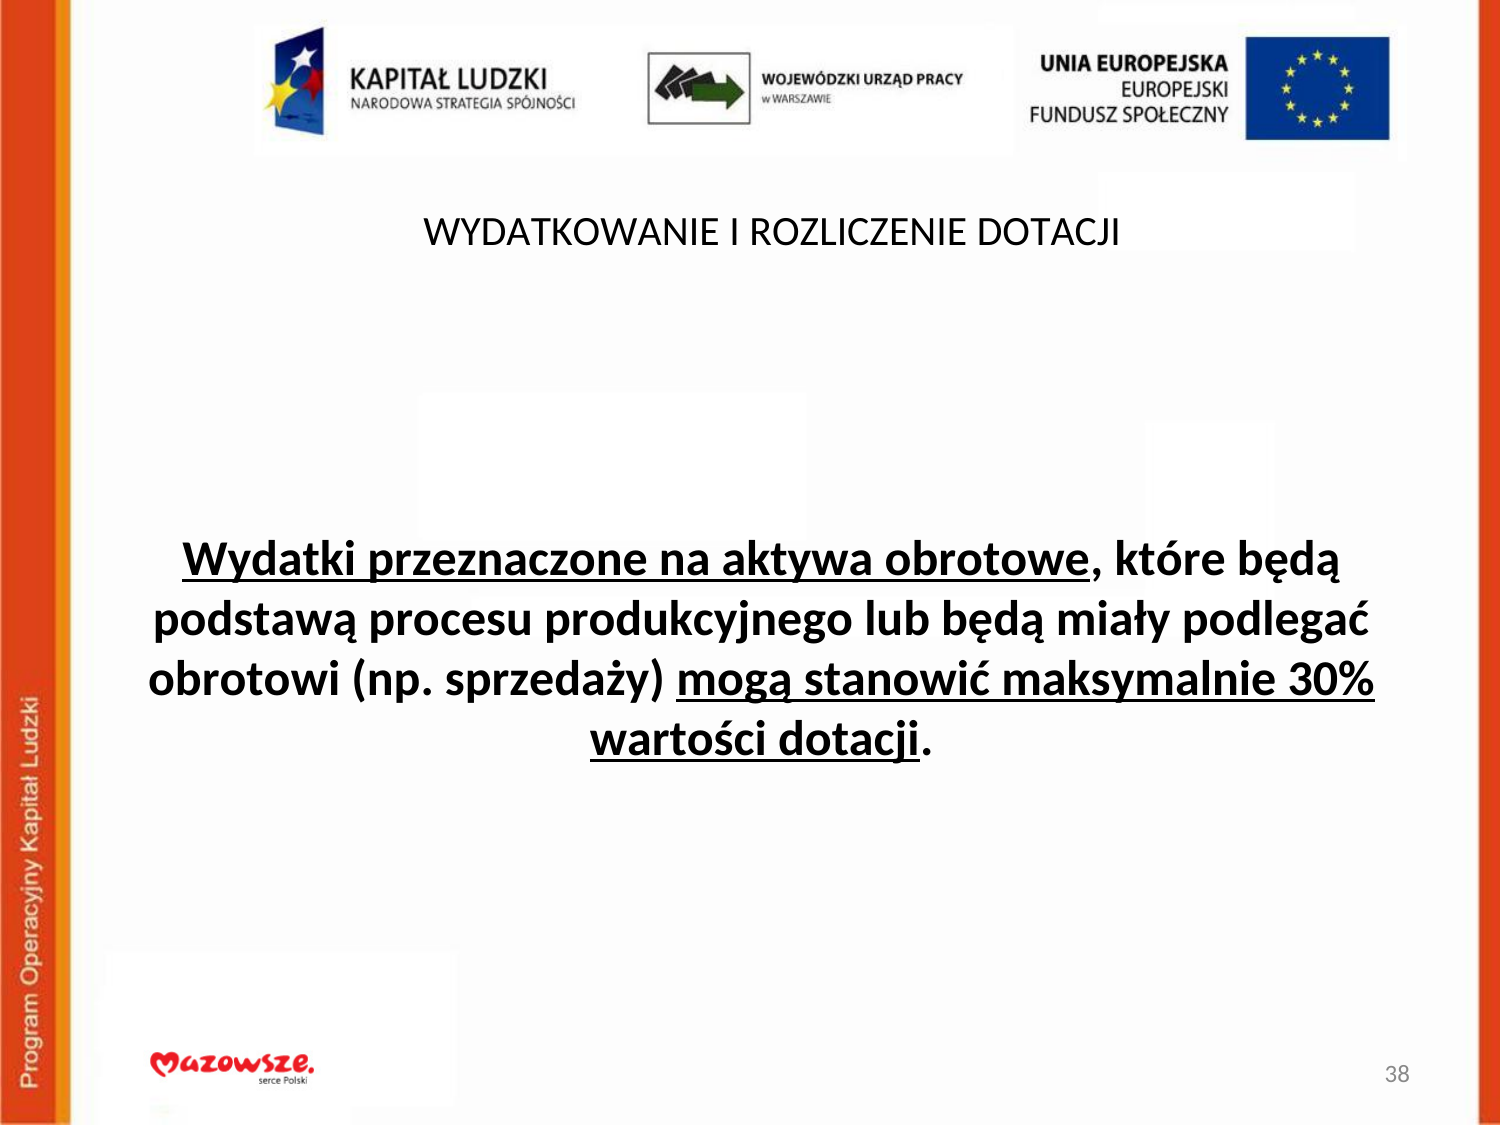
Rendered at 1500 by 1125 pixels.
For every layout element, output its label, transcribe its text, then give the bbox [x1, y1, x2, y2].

text_box WYDATKOWANIE I ROZLICZENIE DOTACJI [194, 196, 1351, 256]
title Wydatki przeznaczone na aktywa obrotowe, które będą podstawą procesu produkcyjnego lub będą miały podlegać obrotowi (np. sprzedaży) mogą stanowić maksymalnie 30% wartości dotacji. [112, 278, 1411, 1012]
picture [0, 0, 1500, 1125]
text_box <numer> [1074, 1042, 1426, 1103]
